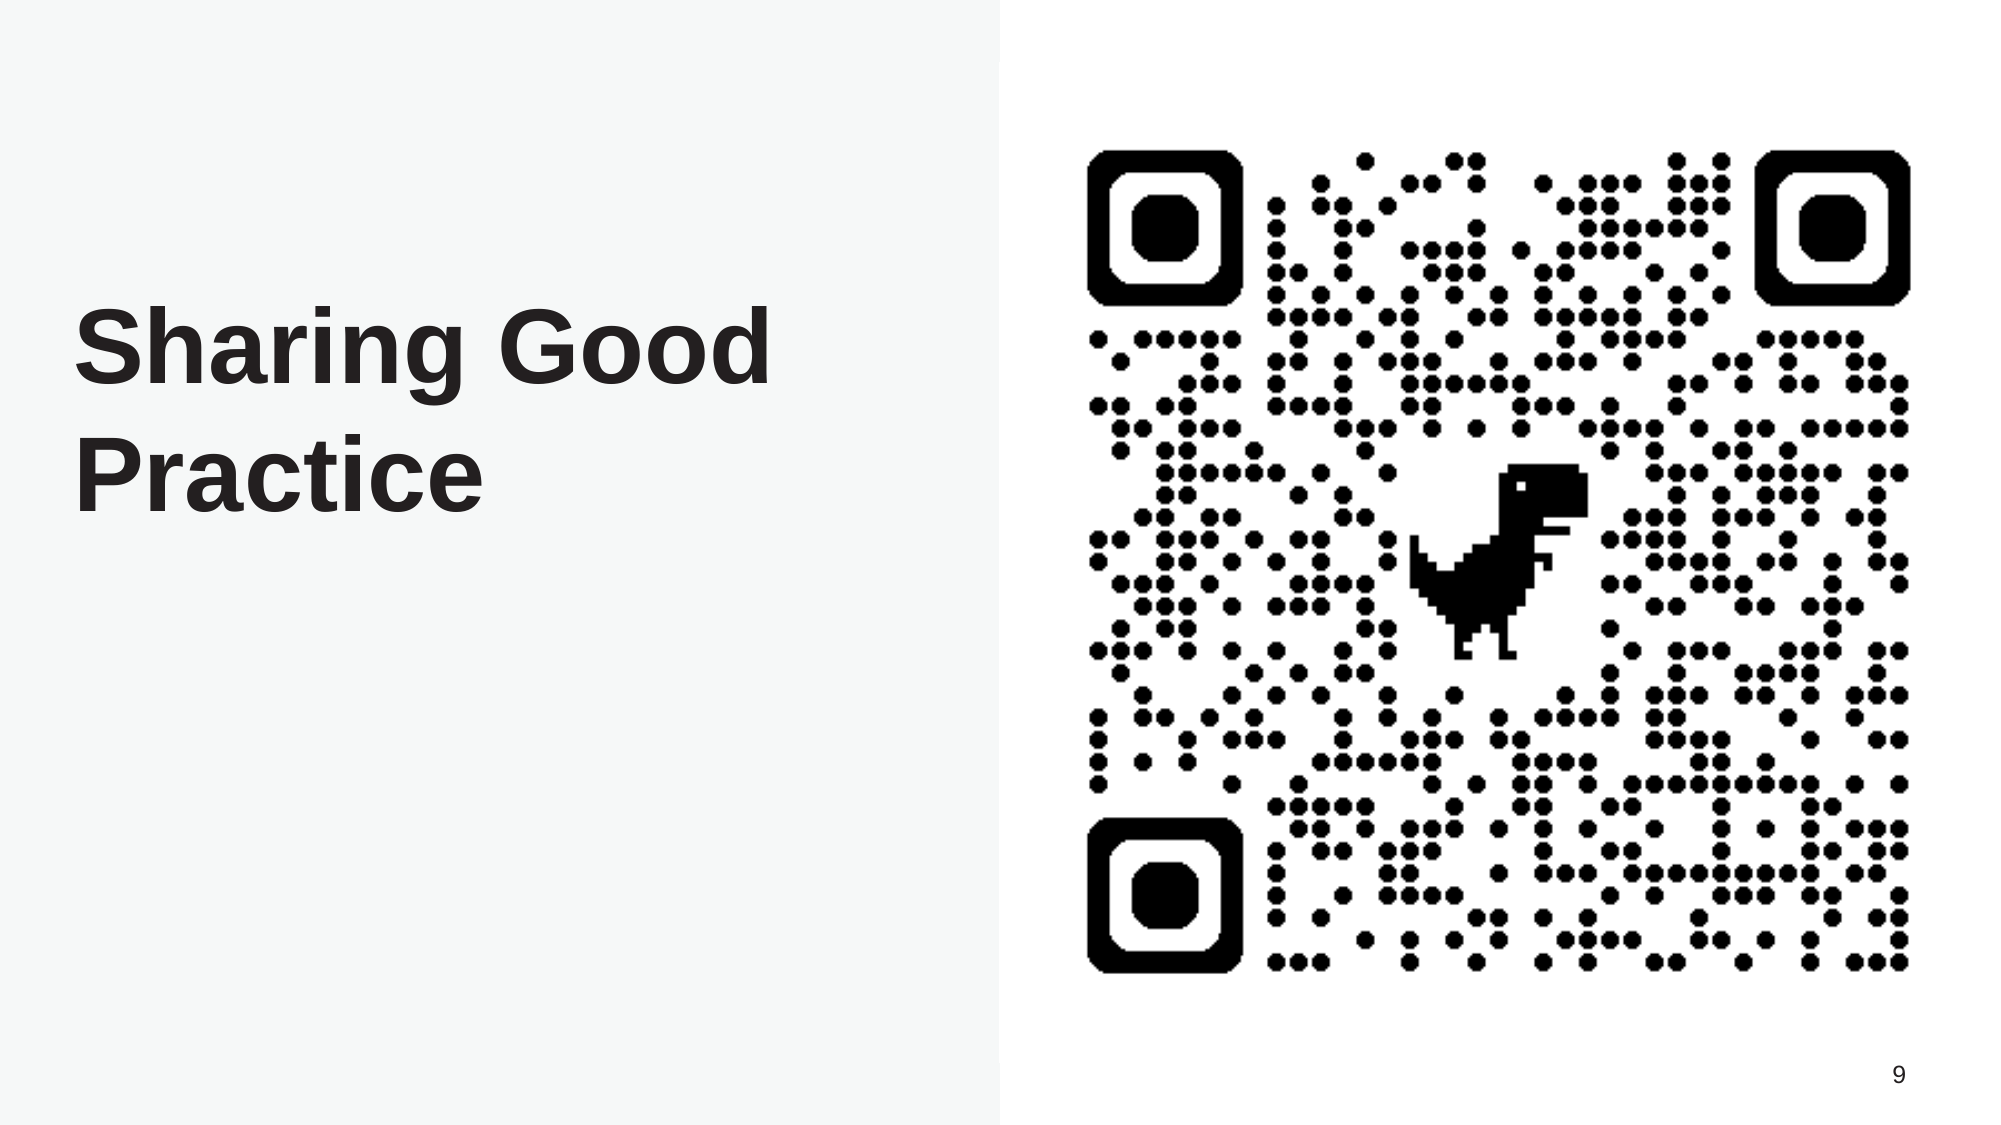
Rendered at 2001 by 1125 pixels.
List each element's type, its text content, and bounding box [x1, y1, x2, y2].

picture [999, 62, 2000, 1063]
title Sharing Good Practice [58, 270, 864, 784]
